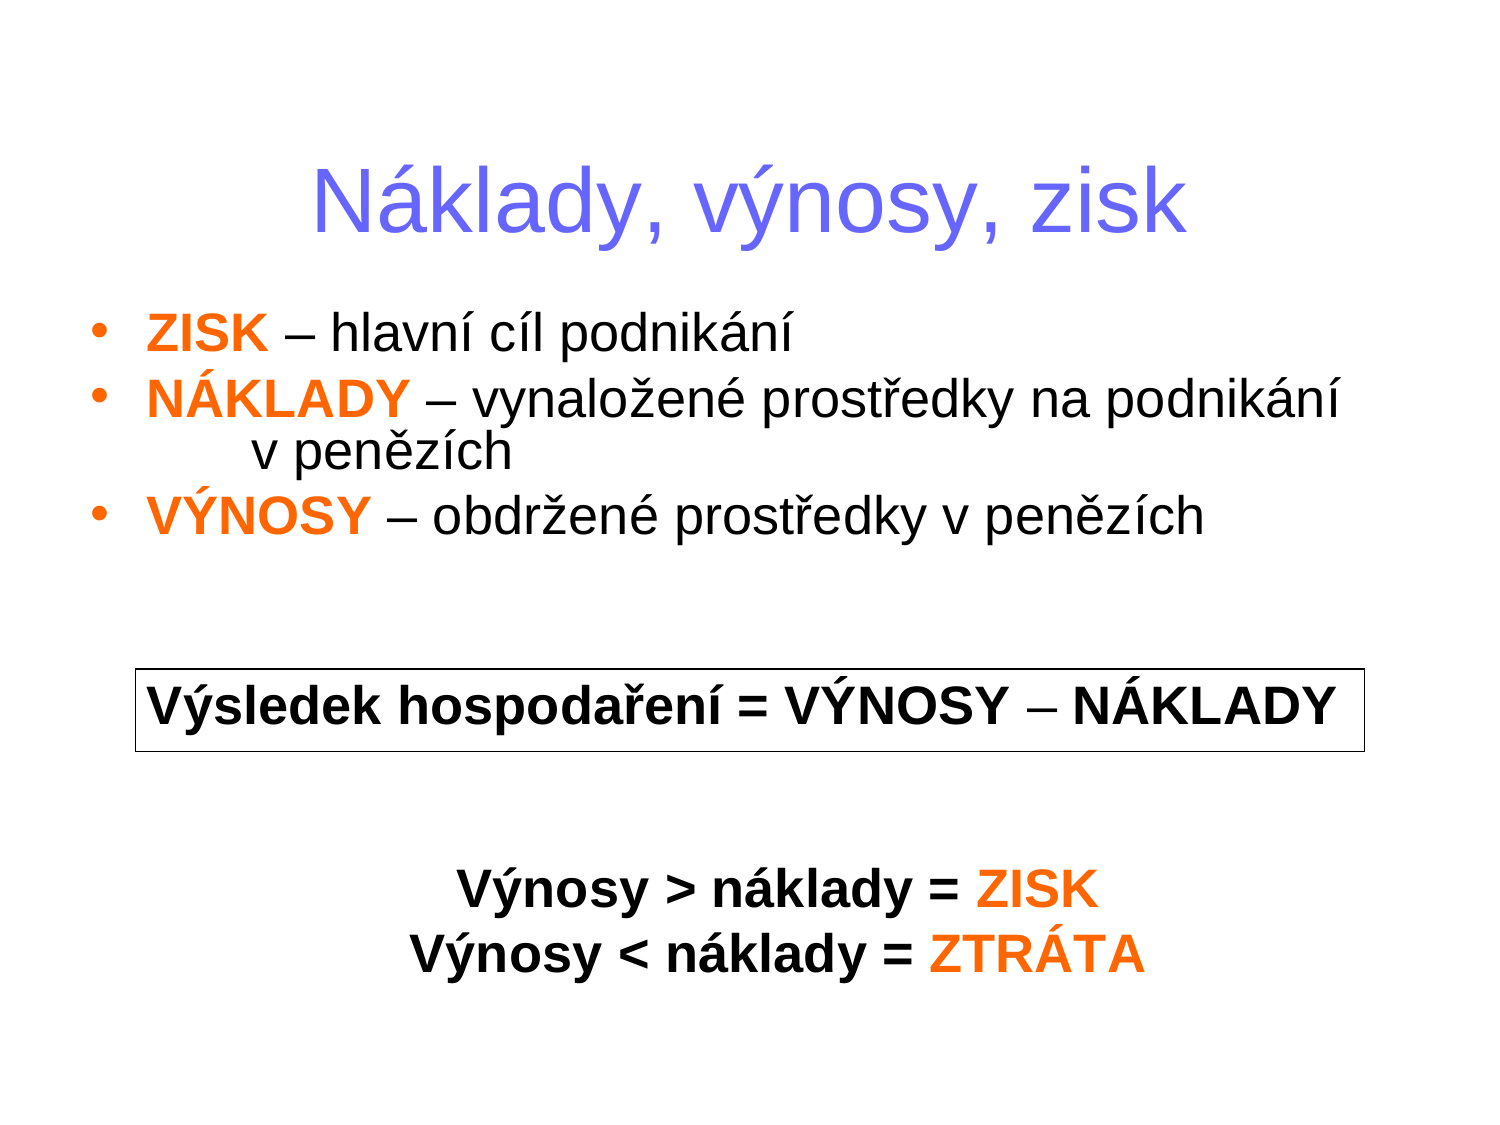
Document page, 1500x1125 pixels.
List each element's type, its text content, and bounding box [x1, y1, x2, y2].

text_box Výnosy > náklady = ZISK Výnosy < náklady = ZTRÁTA [75, 857, 1426, 1035]
title Náklady, výnosy, zisk [75, 101, 1426, 290]
text_box Výsledek hospodaření = VÝNOSY – NÁKLADY [75, 609, 1426, 823]
list ZISK – hlavní cíl podnikání NÁKLADY – vynaložené prostředky na podnikání v penězích VÝNOSY – obdržené prostředky v penězích [75, 302, 1426, 563]
